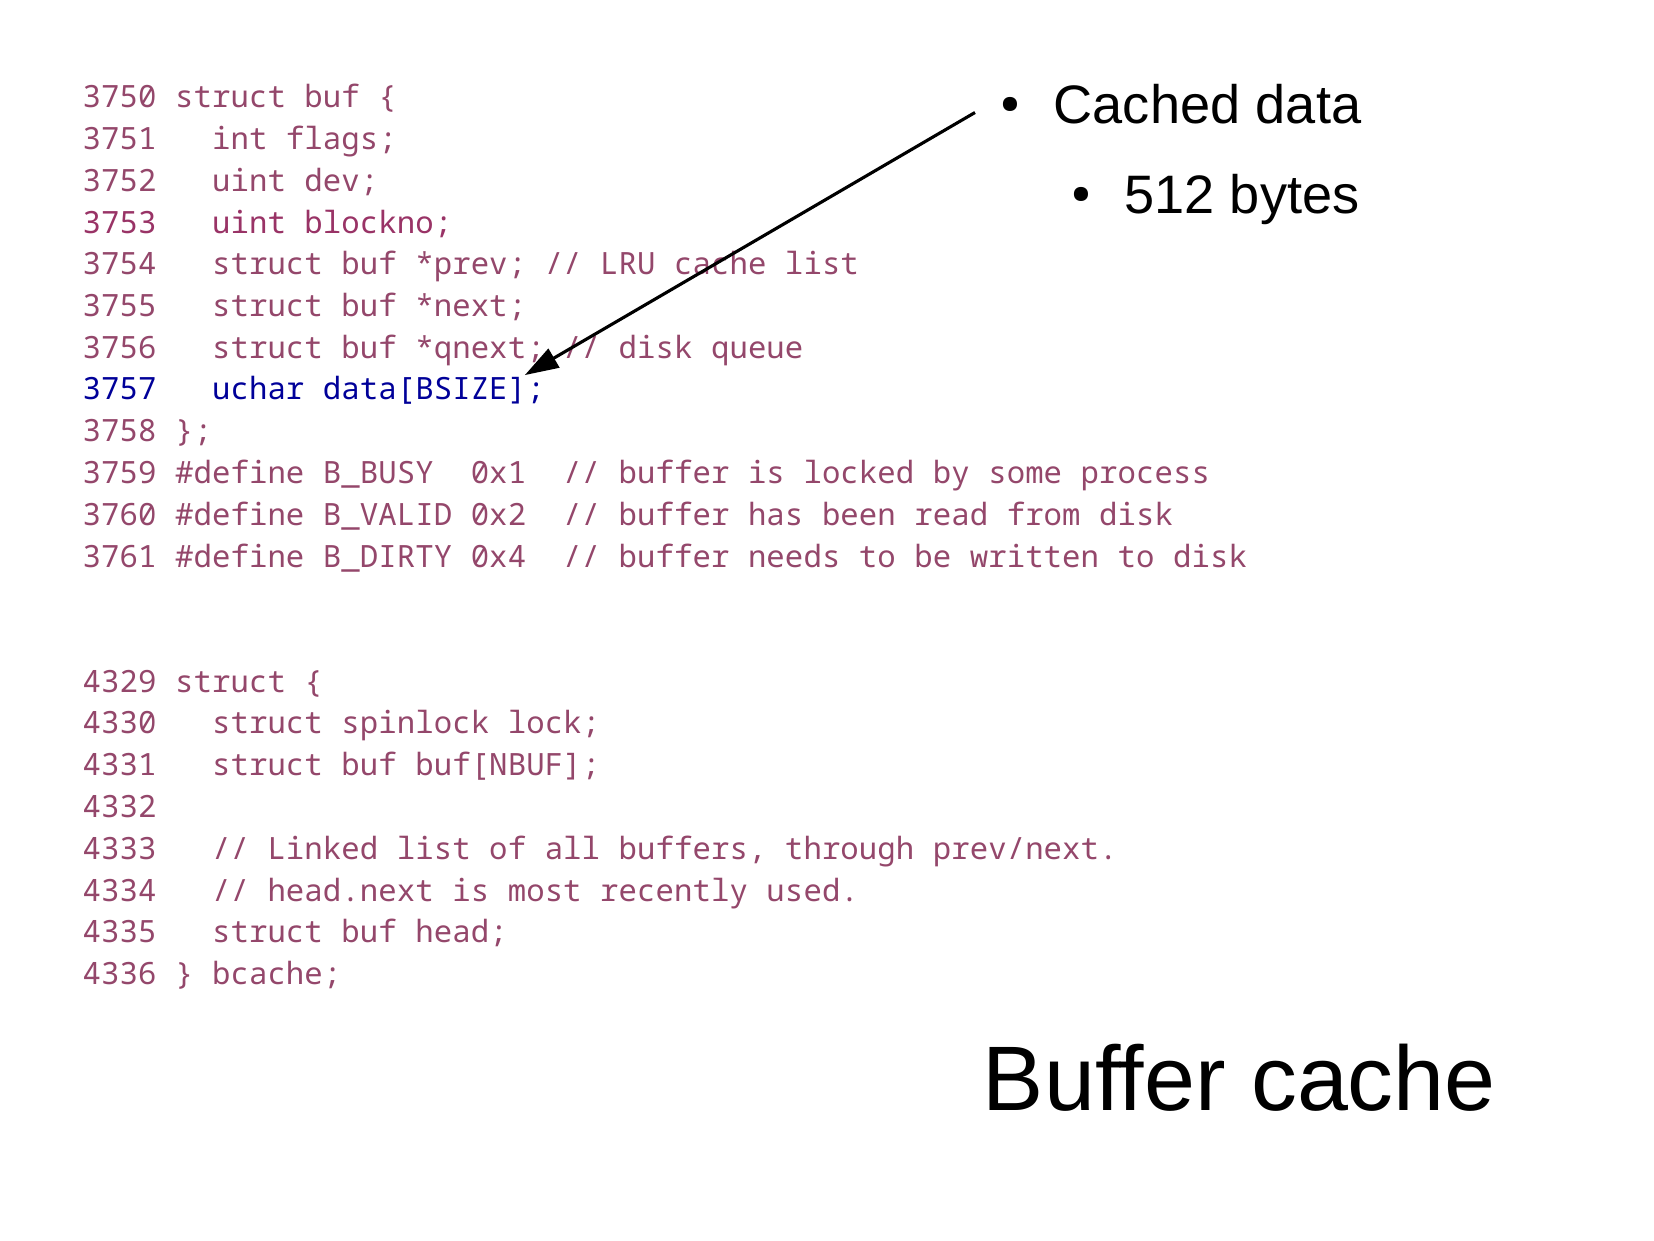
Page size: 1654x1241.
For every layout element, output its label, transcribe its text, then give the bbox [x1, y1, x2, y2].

list 3750 struct buf { 3751 int flags; 3752 uint dev; 3753 uint blockno; 3754 struct buf *prev; // LRU cache list 3755 struct buf *next; 3756 struct buf *qnext; // disk queue 3757 uchar data[BSIZE]; 3758 }; 3759 #define B_BUSY 0x1 // buffer is locked by some process 3760 #define B_VALID 0x2 // buffer has been read from disk 3761 #define B_DIRTY 0x4 // buffer needs to be written to disk 4329 struct { 4330 struct spinlock lock; 4331 struct buf buf[NBUF]; 4332 4333 // Linked list of all buffers, through prev/next. 4334 // head.next is most recently used. 4335 struct buf head; 4336 } bcache; [82, 75, 1571, 1010]
list Cached data 512 bytes [982, 75, 1613, 413]
title Buffer cache [904, 975, 1576, 1183]
